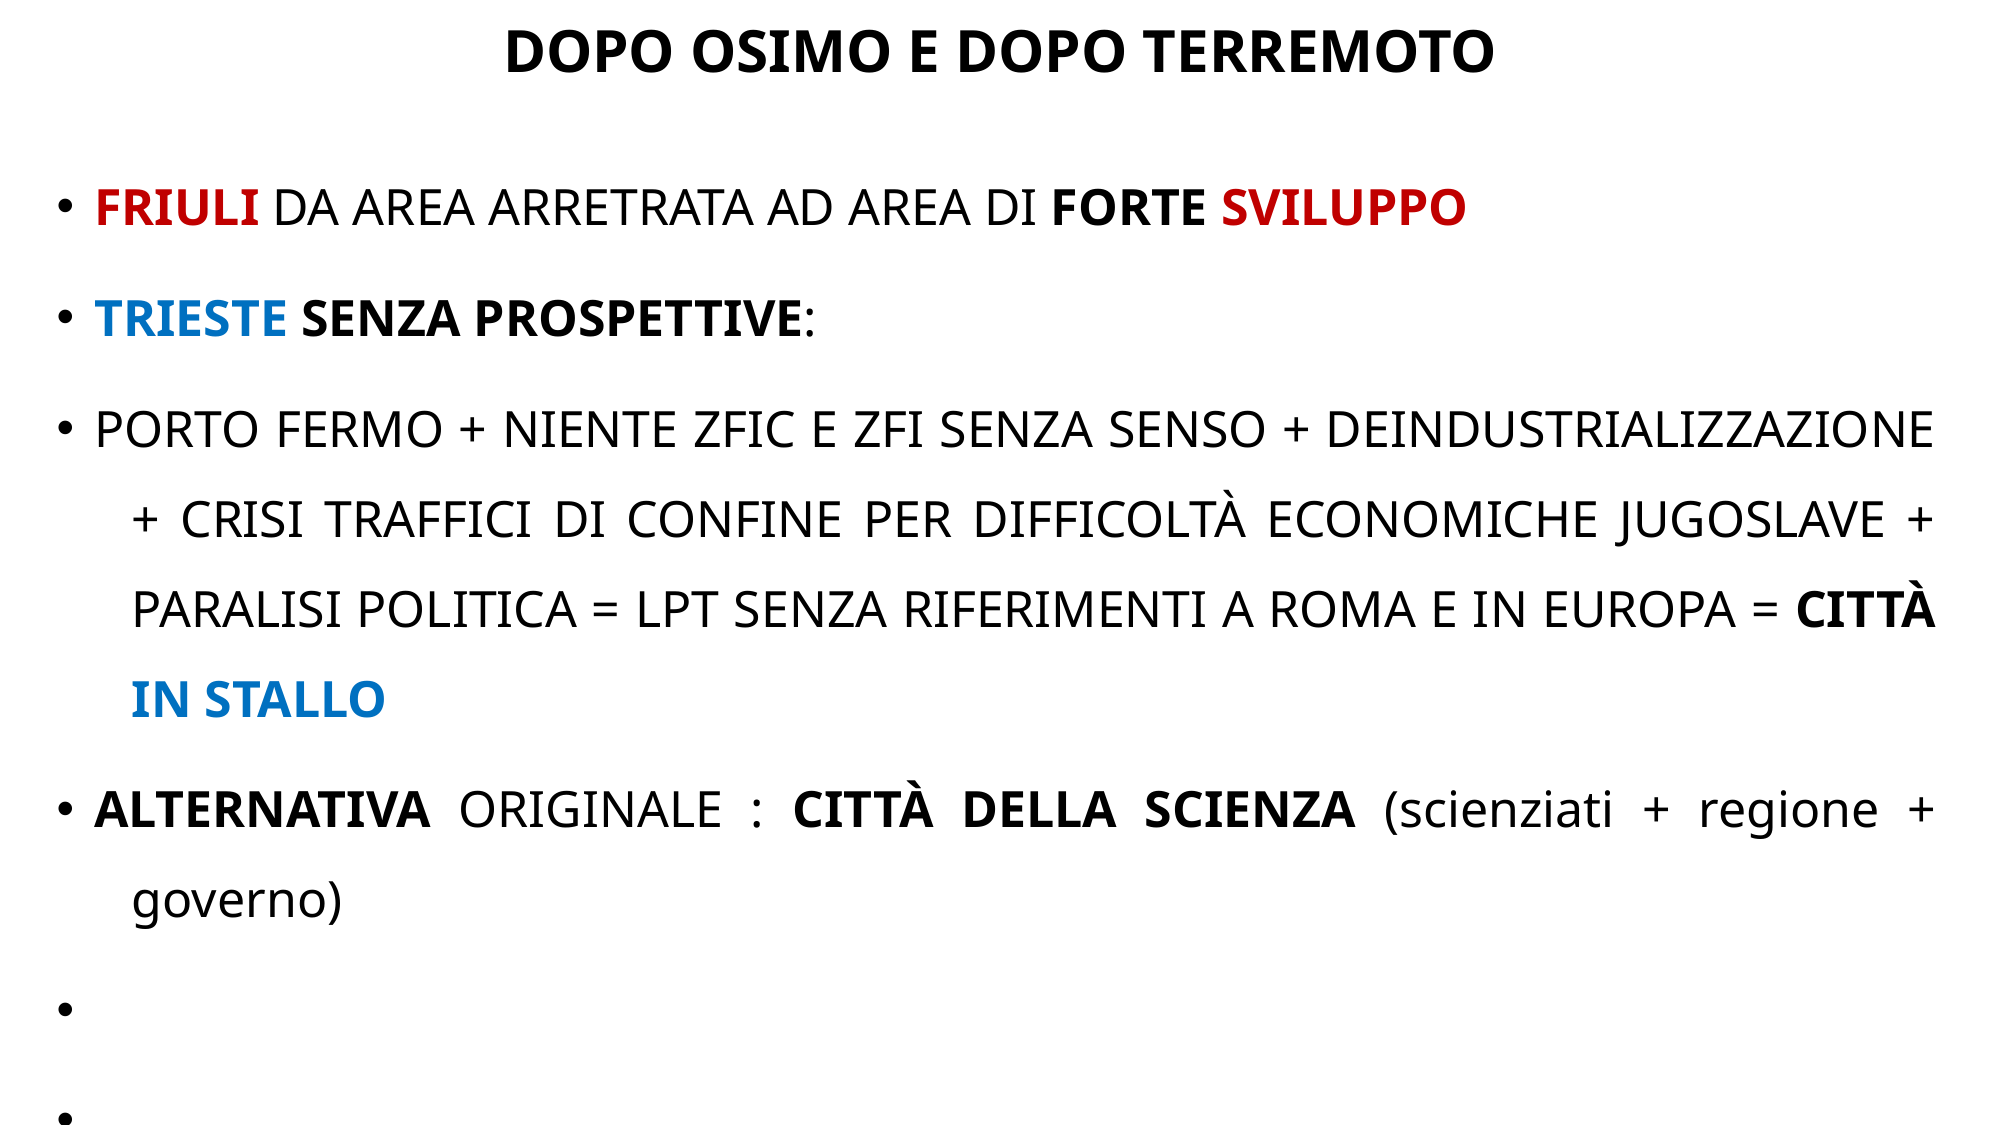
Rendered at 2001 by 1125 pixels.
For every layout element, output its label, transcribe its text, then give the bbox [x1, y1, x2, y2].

list FRIULI DA AREA ARRETRATA AD AREA DI FORTE SVILUPPO TRIESTE SENZA PROSPETTIVE: PORTO FERMO + NIENTE ZFIC E ZFI SENZA SENSO + DEINDUSTRIALIZZAZIONE + CRISI TRAFFICI DI CONFINE PER DIFFICOLTÀ ECONOMICHE JUGOSLAVE + PARALISI POLITICA = LPT SENZA RIFERIMENTI A ROMA E IN EUROPA = CITTÀ IN STALLO ALTERNATIVA ORIGINALE : CITTÀ DELLA SCIENZA (scienziati + regione + governo) [41, 137, 1952, 1125]
title DOPO OSIMO E DOPO TERREMOTO [137, 0, 1863, 109]
